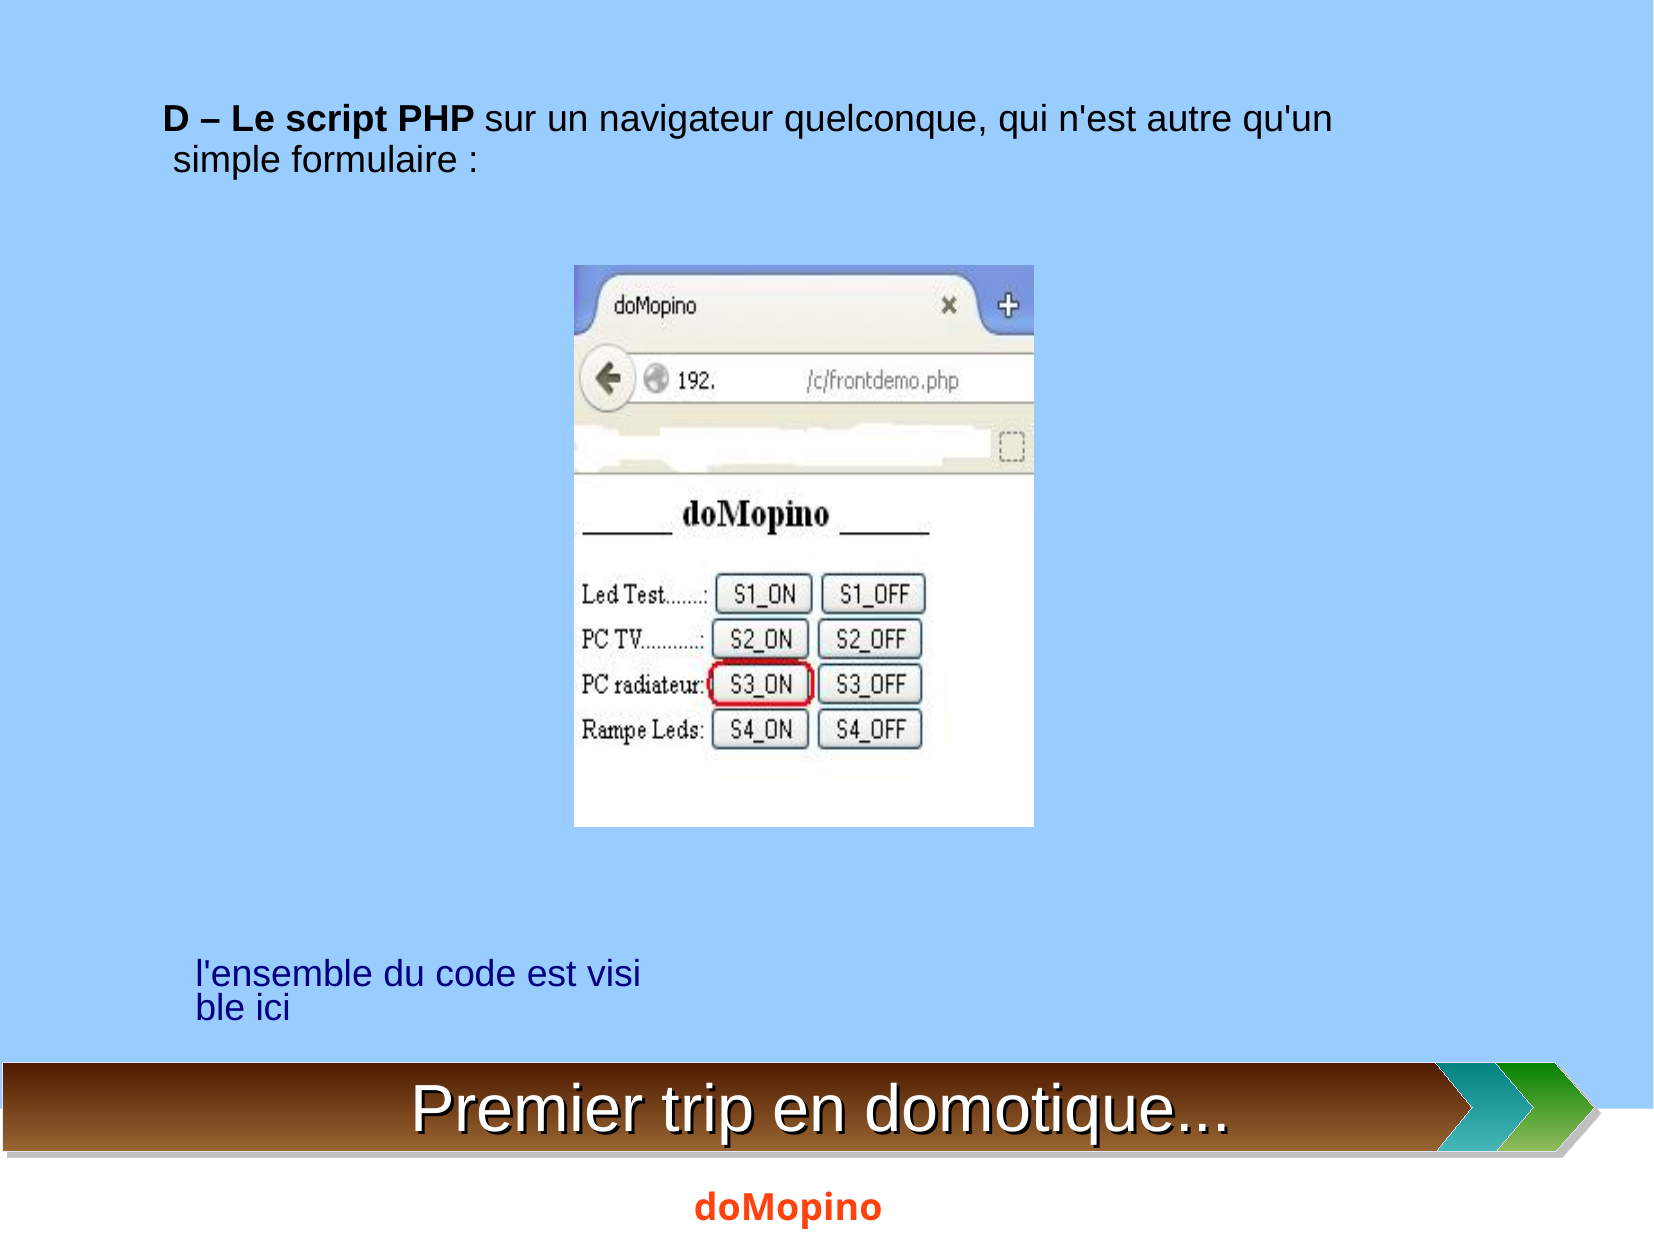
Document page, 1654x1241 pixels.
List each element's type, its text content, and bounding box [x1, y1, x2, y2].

text_box l'ensemble du code est visible ici [180, 944, 670, 1016]
text_box doMopino [679, 1173, 922, 1241]
text_box D – Le script PHP sur un navigateur quelconque, qui n'est autre qu'un simple formulaire : [147, 89, 1348, 190]
title Premier trip en domotique... [76, 1062, 1565, 1154]
picture [574, 265, 1034, 827]
